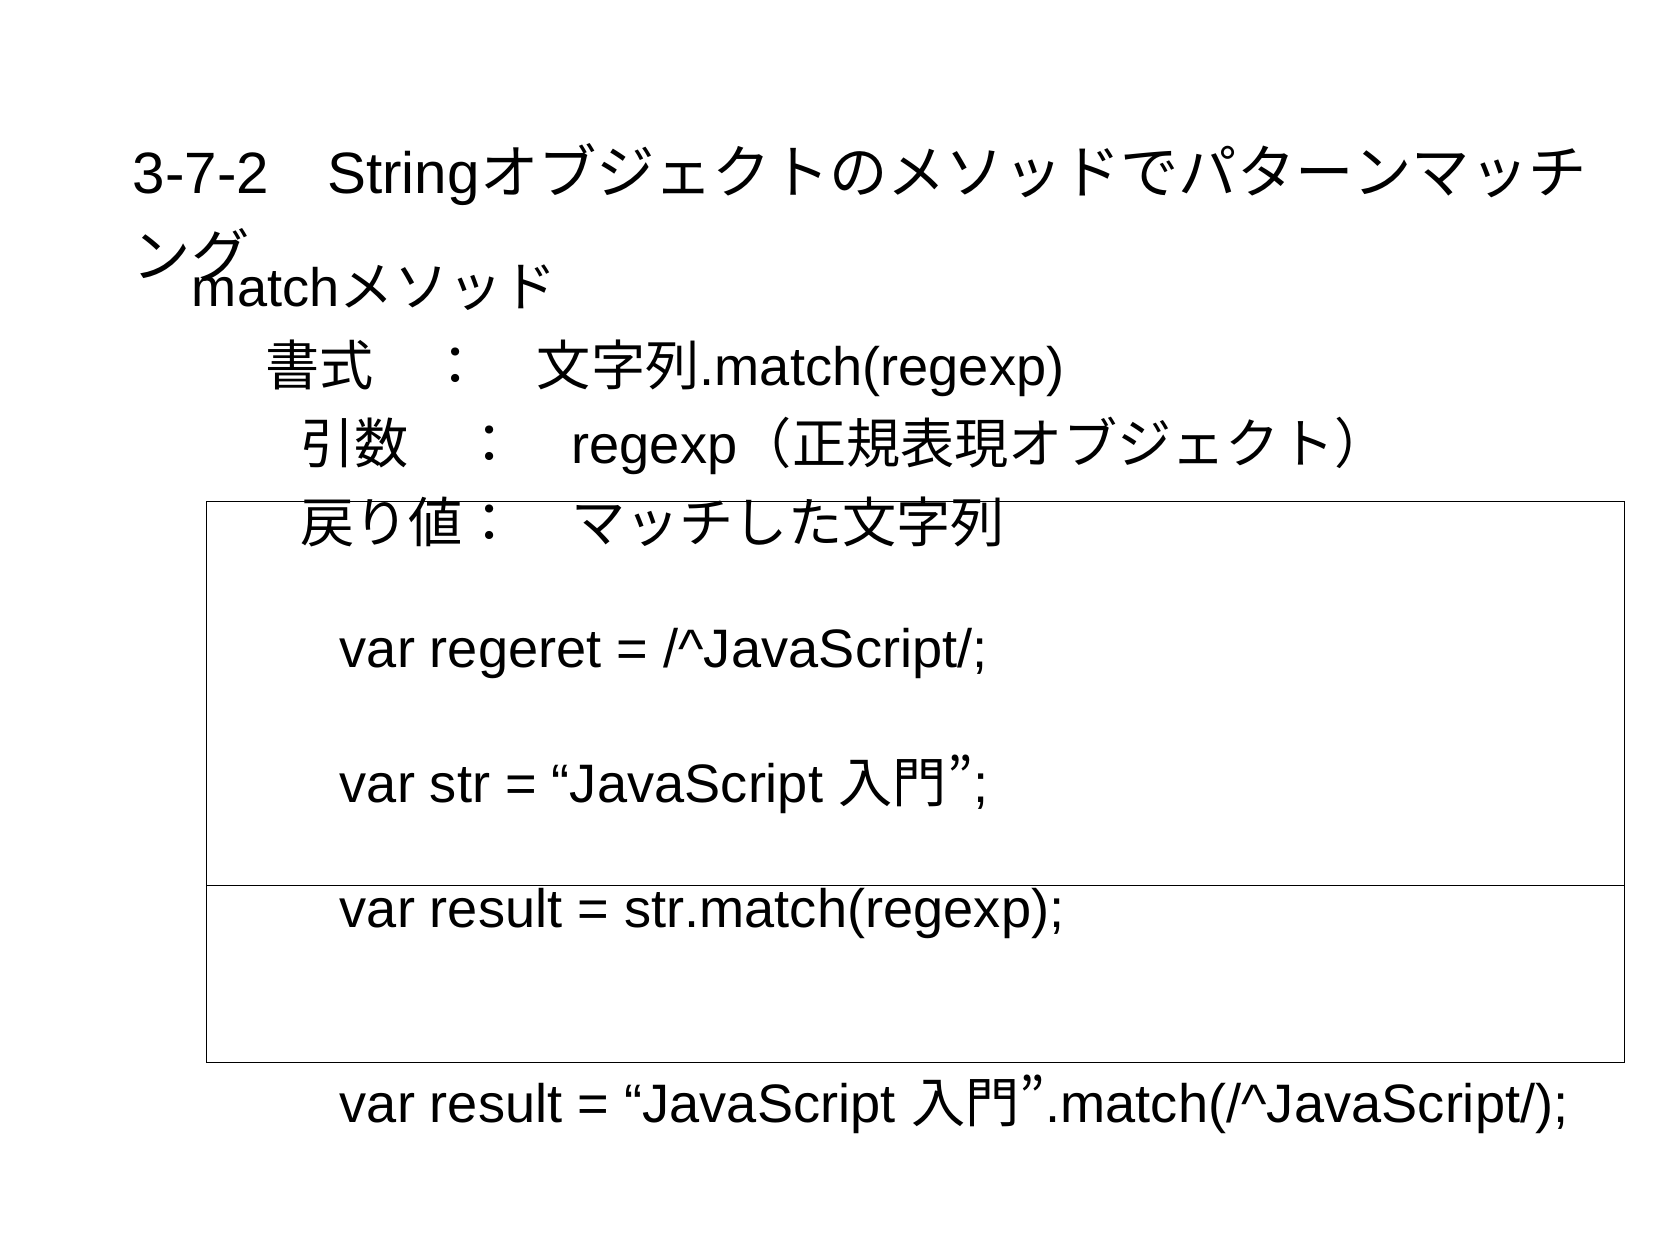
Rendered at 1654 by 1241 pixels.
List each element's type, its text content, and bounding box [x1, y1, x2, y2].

text_box 3-7-2 Stringオブジェクトのメソッドでパターンマッチング [118, 118, 1625, 198]
text_box matchメソッド 書式 ： 文字列.match(regexp) 引数 ： regexp（正規表現オブジェクト） 戻り値： マッチした文字列 var regeret = /^JavaScript/; var str = “JavaScript 入門”; var result = str.match(regexp); var result = “JavaScript 入門”.match(/^JavaScript/); 変数result にはマッチした文字列「JavaScript」が格納される [207, 886, 1595, 1062]
text_box matchメソッド 書式 ： 文字列.match(regexp) 引数 ： regexp（正規表現オブジェクト） 戻り値： マッチした文字列 var regeret = /^JavaScript/; var str = “JavaScript 入門”; var result = str.match(regexp); var result = “JavaScript 入門”.match(/^JavaScript/); 変数result にはマッチした文字列「JavaScript」が格納される [177, 236, 1595, 1170]
text_box matchメソッド 書式 ： 文字列.match(regexp) 引数 ： regexp（正規表現オブジェクト） 戻り値： マッチした文字列 var regeret = /^JavaScript/; var str = “JavaScript 入門”; var result = str.match(regexp); var result = “JavaScript 入門”.match(/^JavaScript/); 変数result にはマッチした文字列「JavaScript」が格納される [207, 502, 1595, 885]
